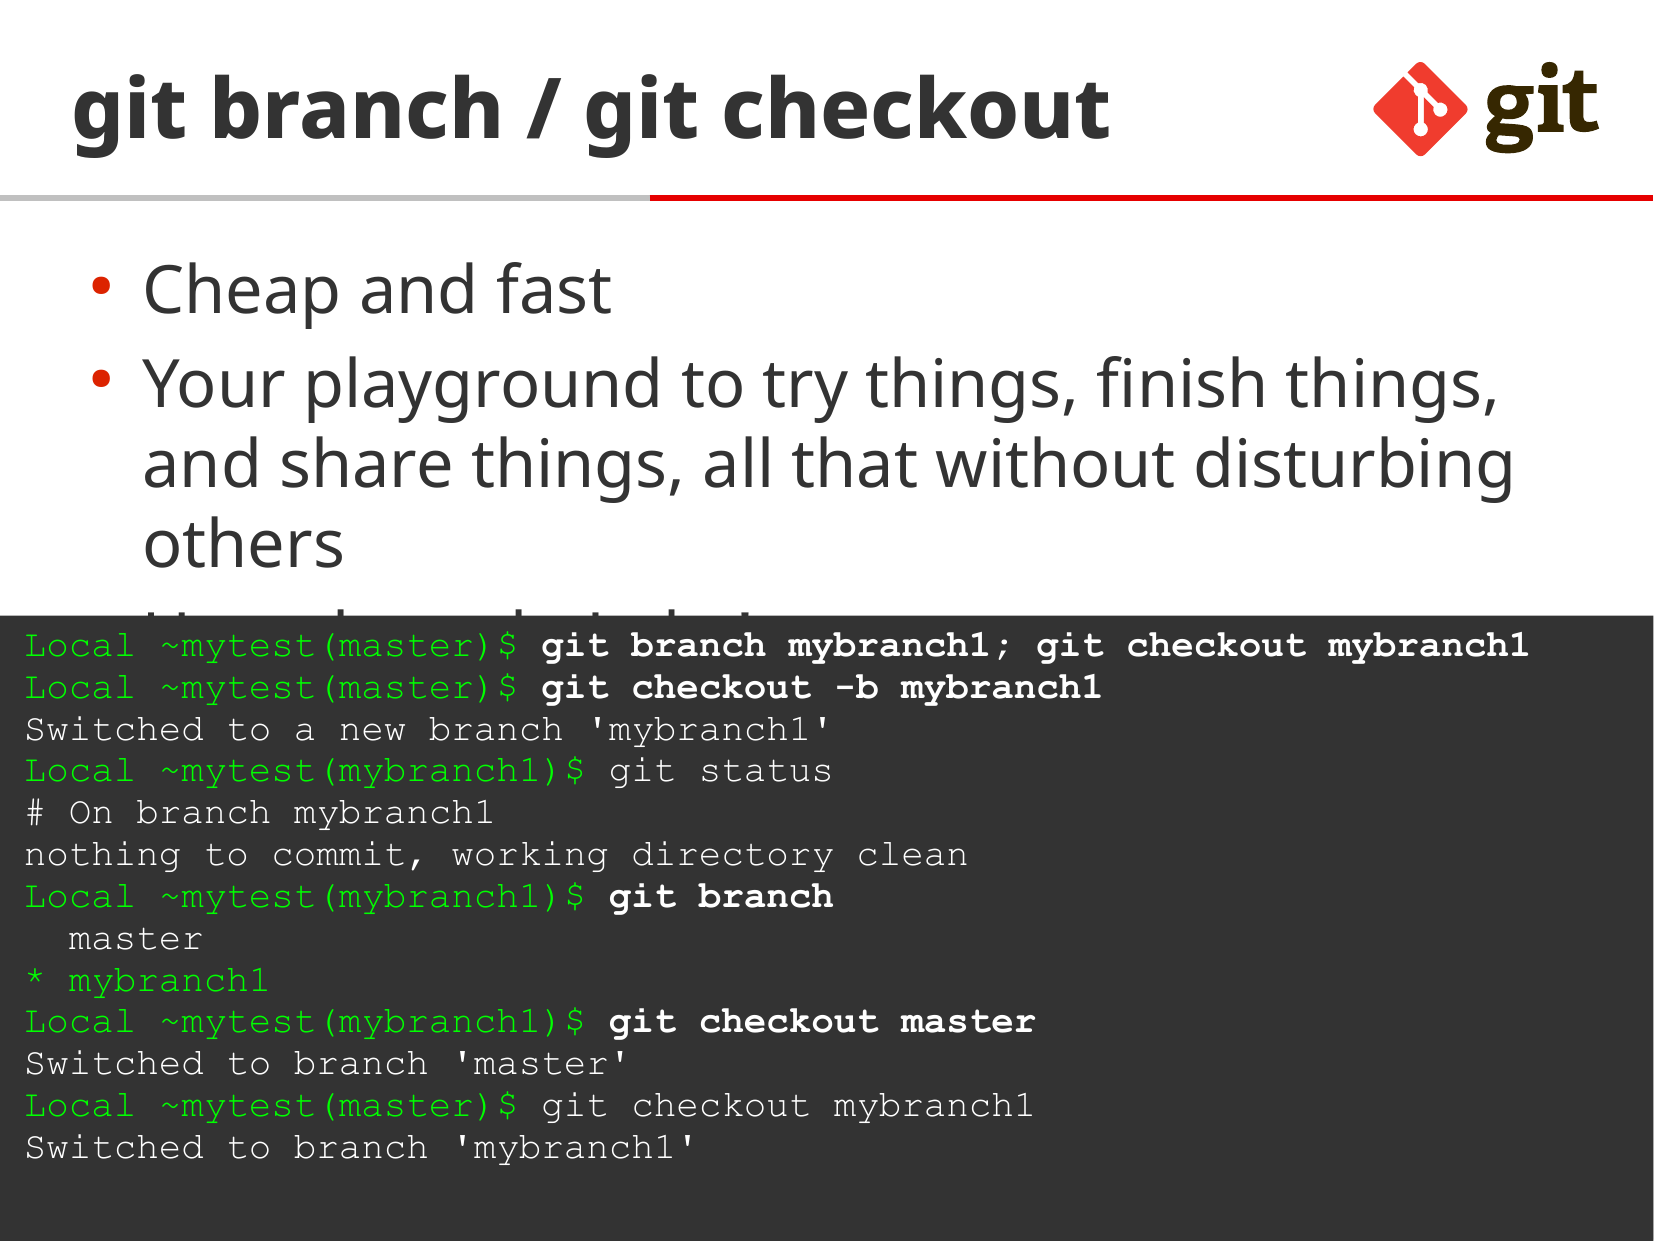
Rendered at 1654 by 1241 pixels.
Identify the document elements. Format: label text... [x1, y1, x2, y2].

list Cheap and fast Your playground to try things, finish things, and share things, all that without disturbing others Use a branch, Luke! [56, 239, 1595, 602]
title git branch / git checkout [56, 36, 1546, 175]
text_box Local ~mytest(master)$ git branch mybranch1; git checkout mybranch1 Local ~mytest(master)$ git checkout -b mybranch1 Switched to a new branch 'mybranch1' Local ~mytest(mybranch1)$ git status # On branch mybranch1 nothing to commit, working directory clean Local ~mytest(mybranch1)$ git branch master * mybranch1 Local ~mytest(mybranch1)$ git checkout master Switched to branch 'master' Local ~mytest(master)$ git checkout mybranch1 Switched to branch 'mybranch1' [0, 615, 1654, 1241]
